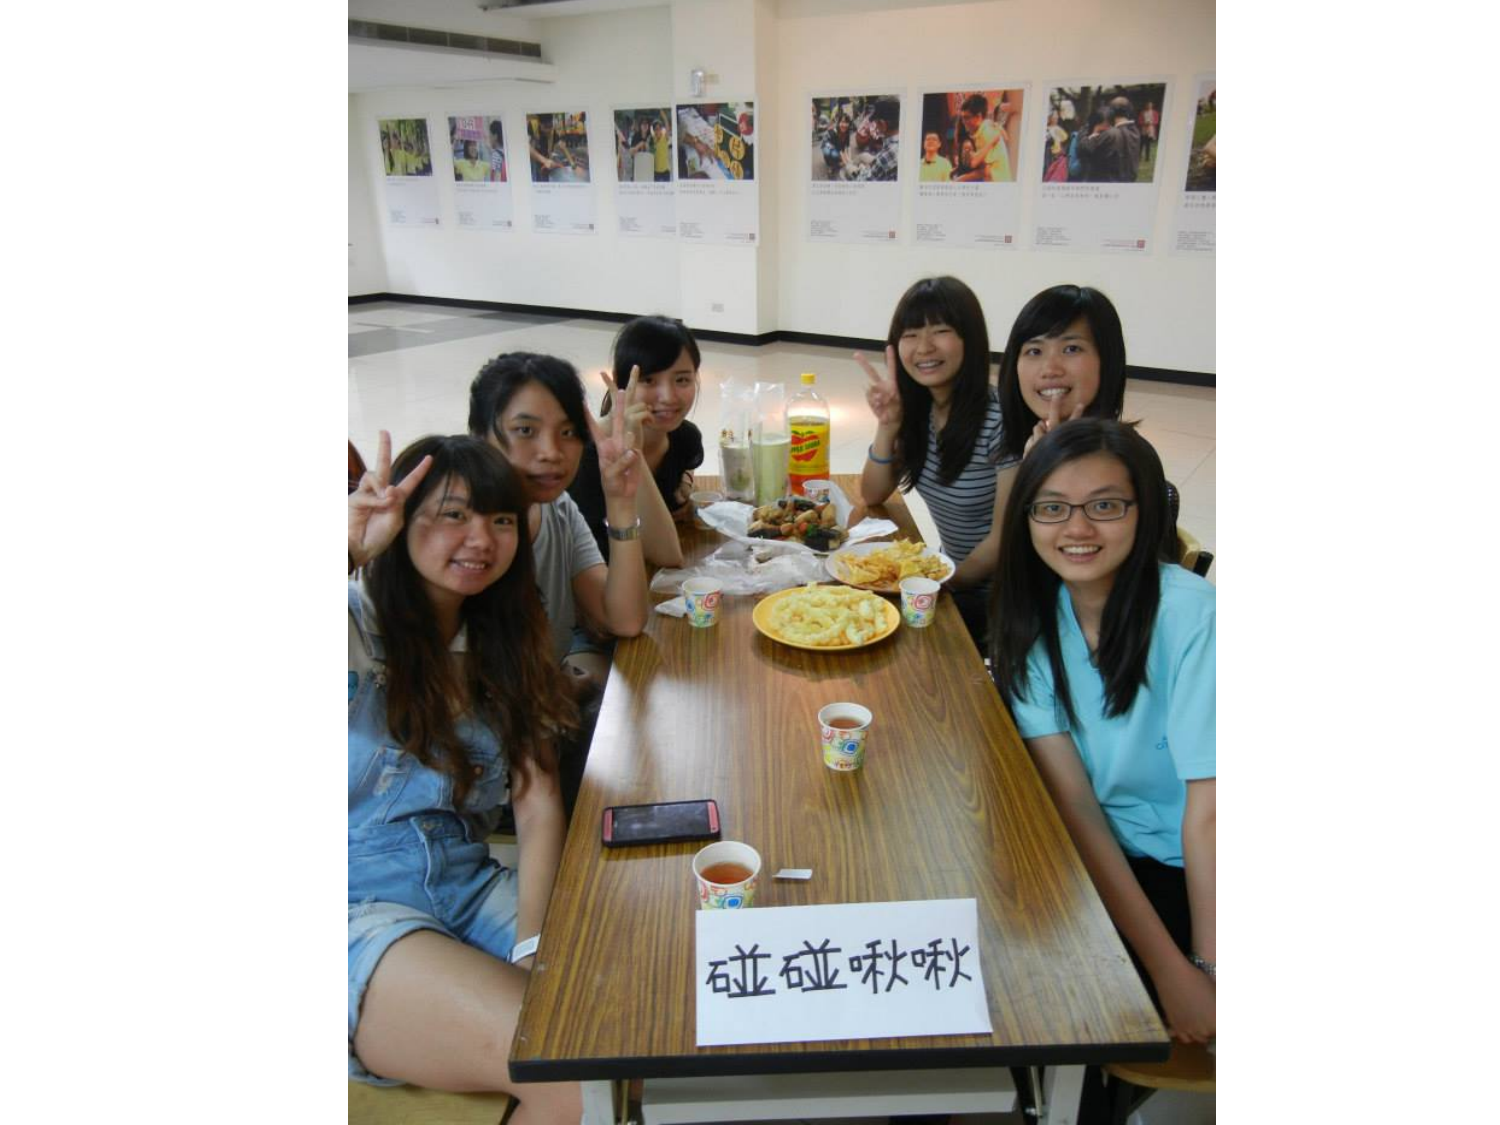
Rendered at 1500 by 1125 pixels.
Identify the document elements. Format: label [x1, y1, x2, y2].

picture [348, 0, 1216, 1125]
